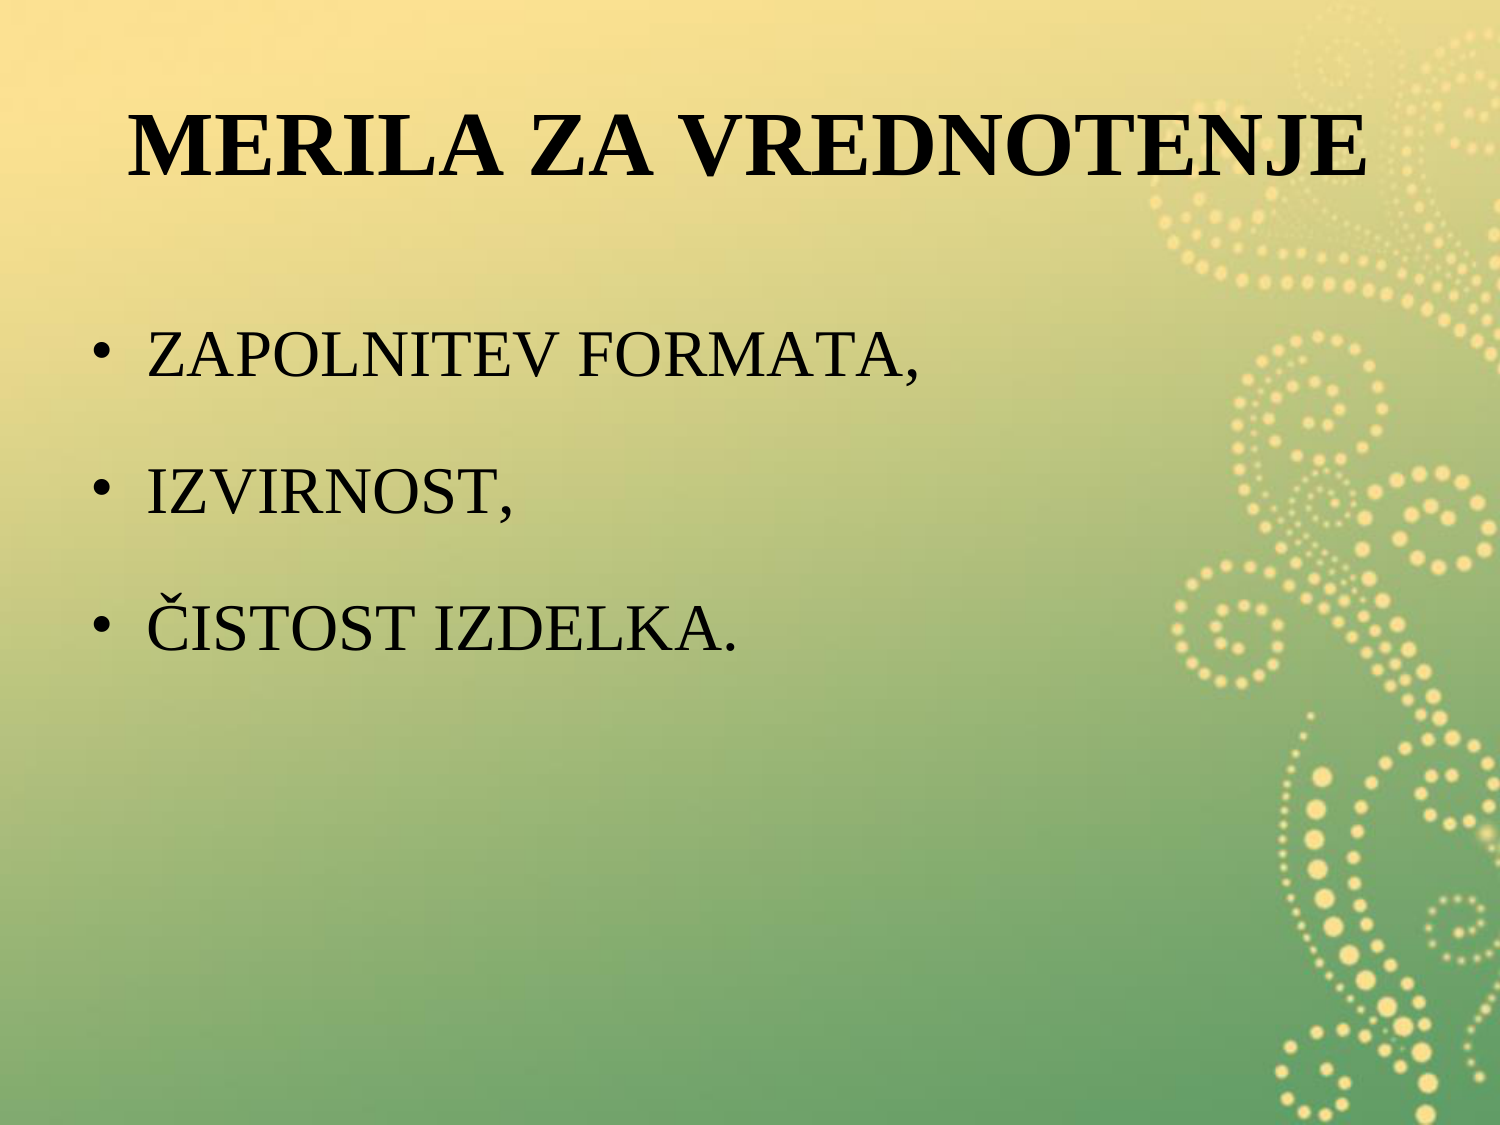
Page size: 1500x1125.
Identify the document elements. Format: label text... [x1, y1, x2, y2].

picture [0, 0, 1500, 1125]
list ZAPOLNITEV FORMATA, IZVIRNOST, ČISTOST IZDELKA. [75, 262, 1426, 1006]
title MERILA ZA VREDNOTENJE [75, 45, 1426, 233]
